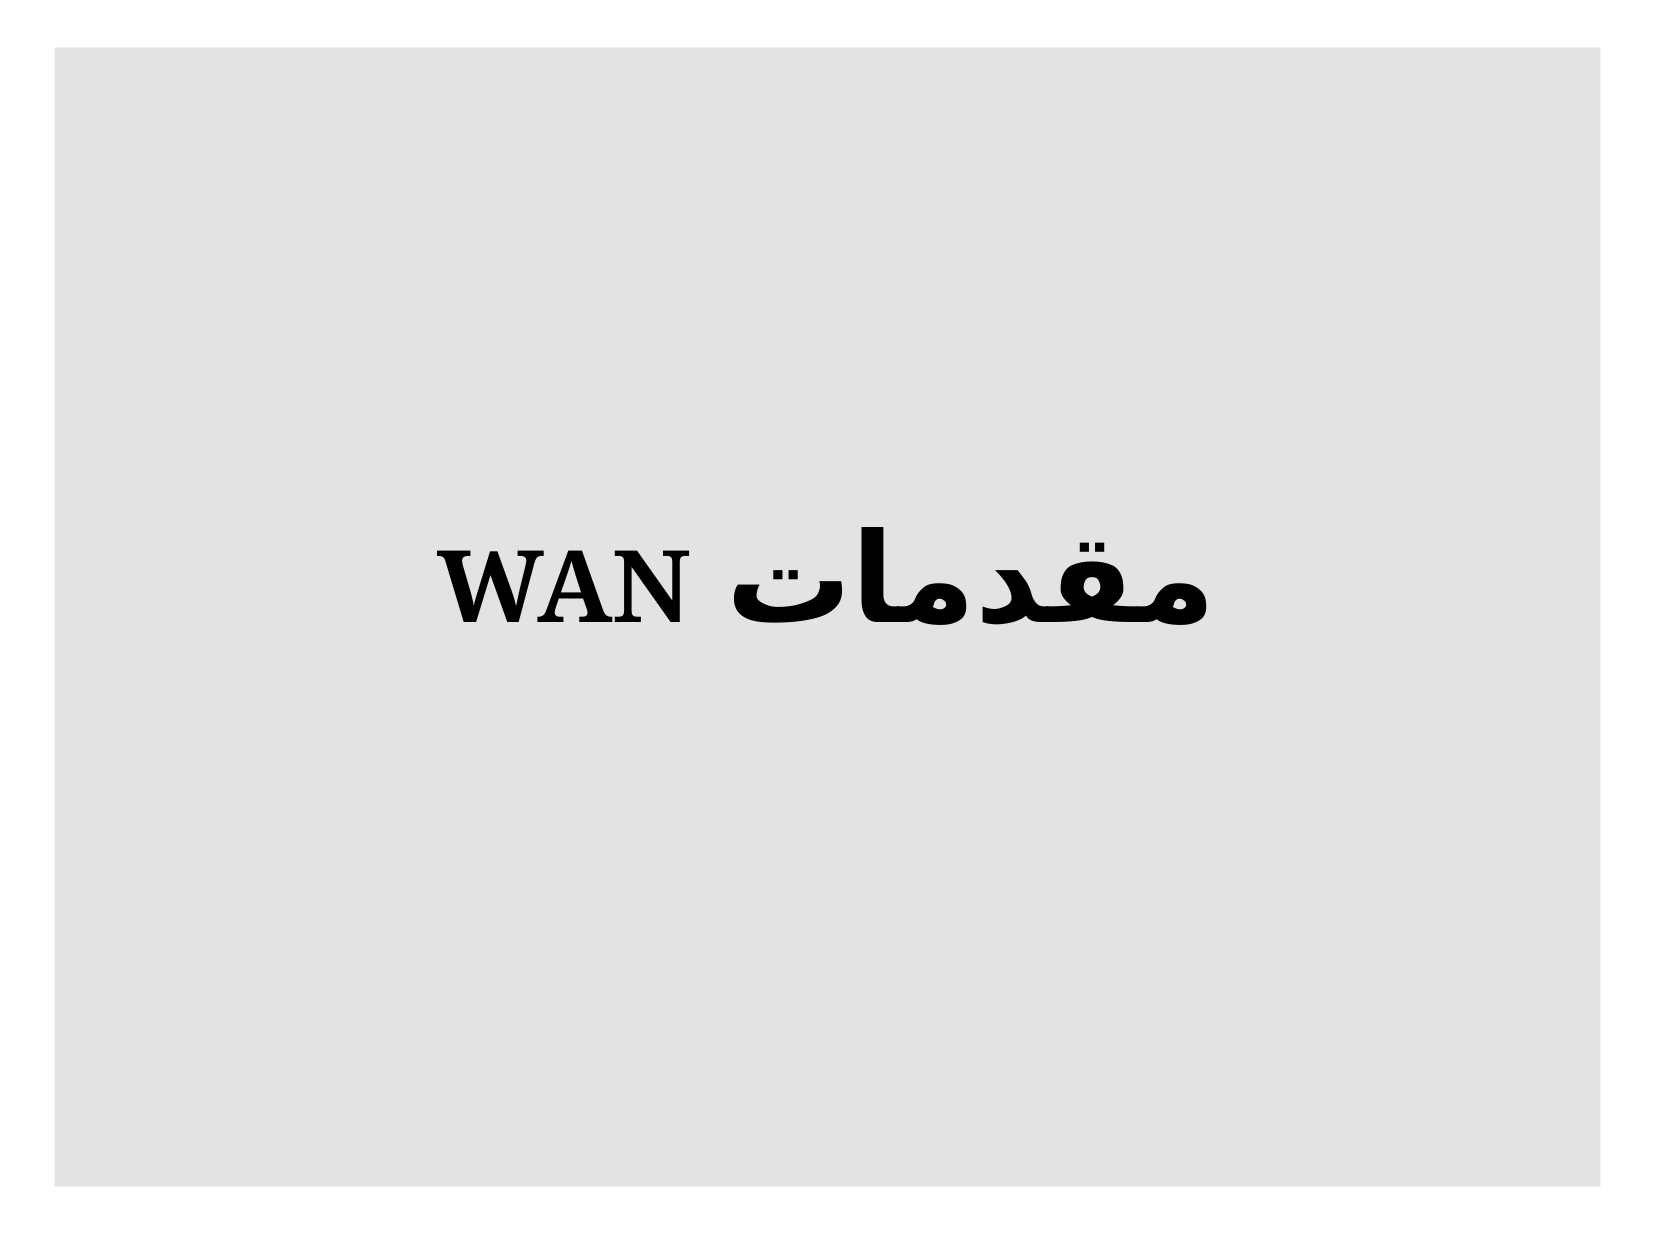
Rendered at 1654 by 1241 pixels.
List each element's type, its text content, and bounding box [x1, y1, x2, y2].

picture [0, 0, 1654, 1241]
subtitle مقدمات WAN [82, 49, 1571, 1109]
